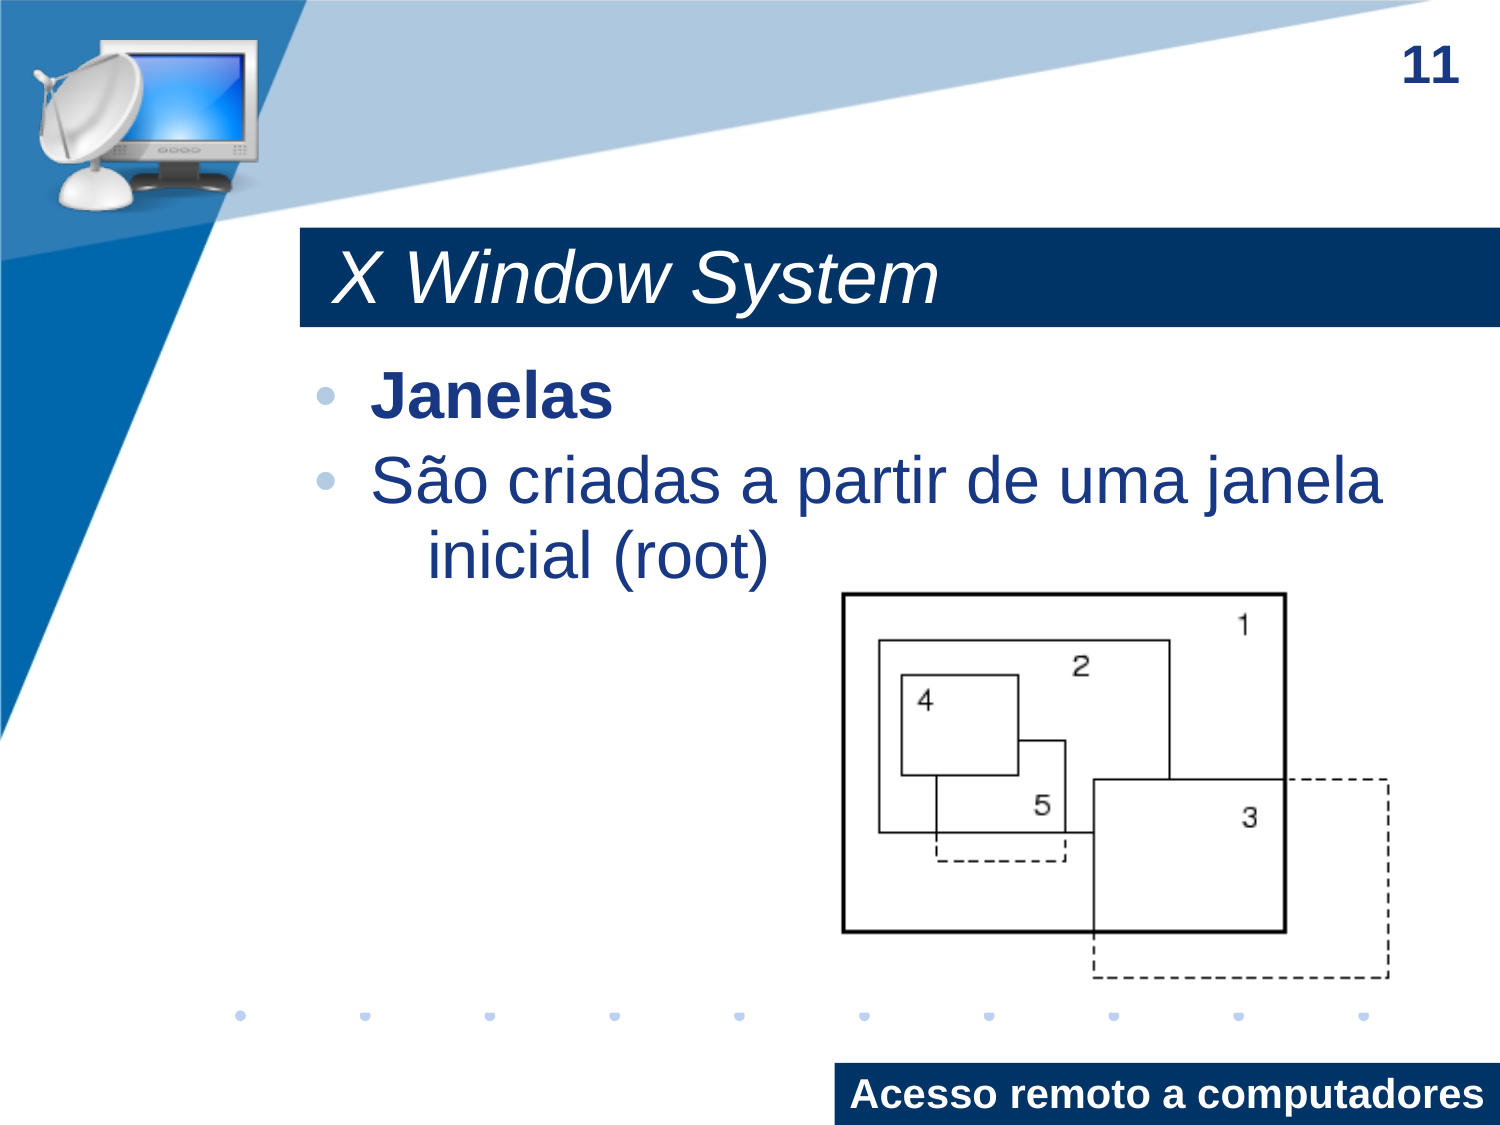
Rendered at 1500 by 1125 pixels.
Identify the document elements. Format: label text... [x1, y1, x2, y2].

list Janelas São criadas a partir de uma janela inicial (root) [299, 350, 1477, 1013]
picture [797, 560, 1445, 1004]
picture [0, 0, 1500, 842]
title X Window System [299, 227, 1500, 328]
